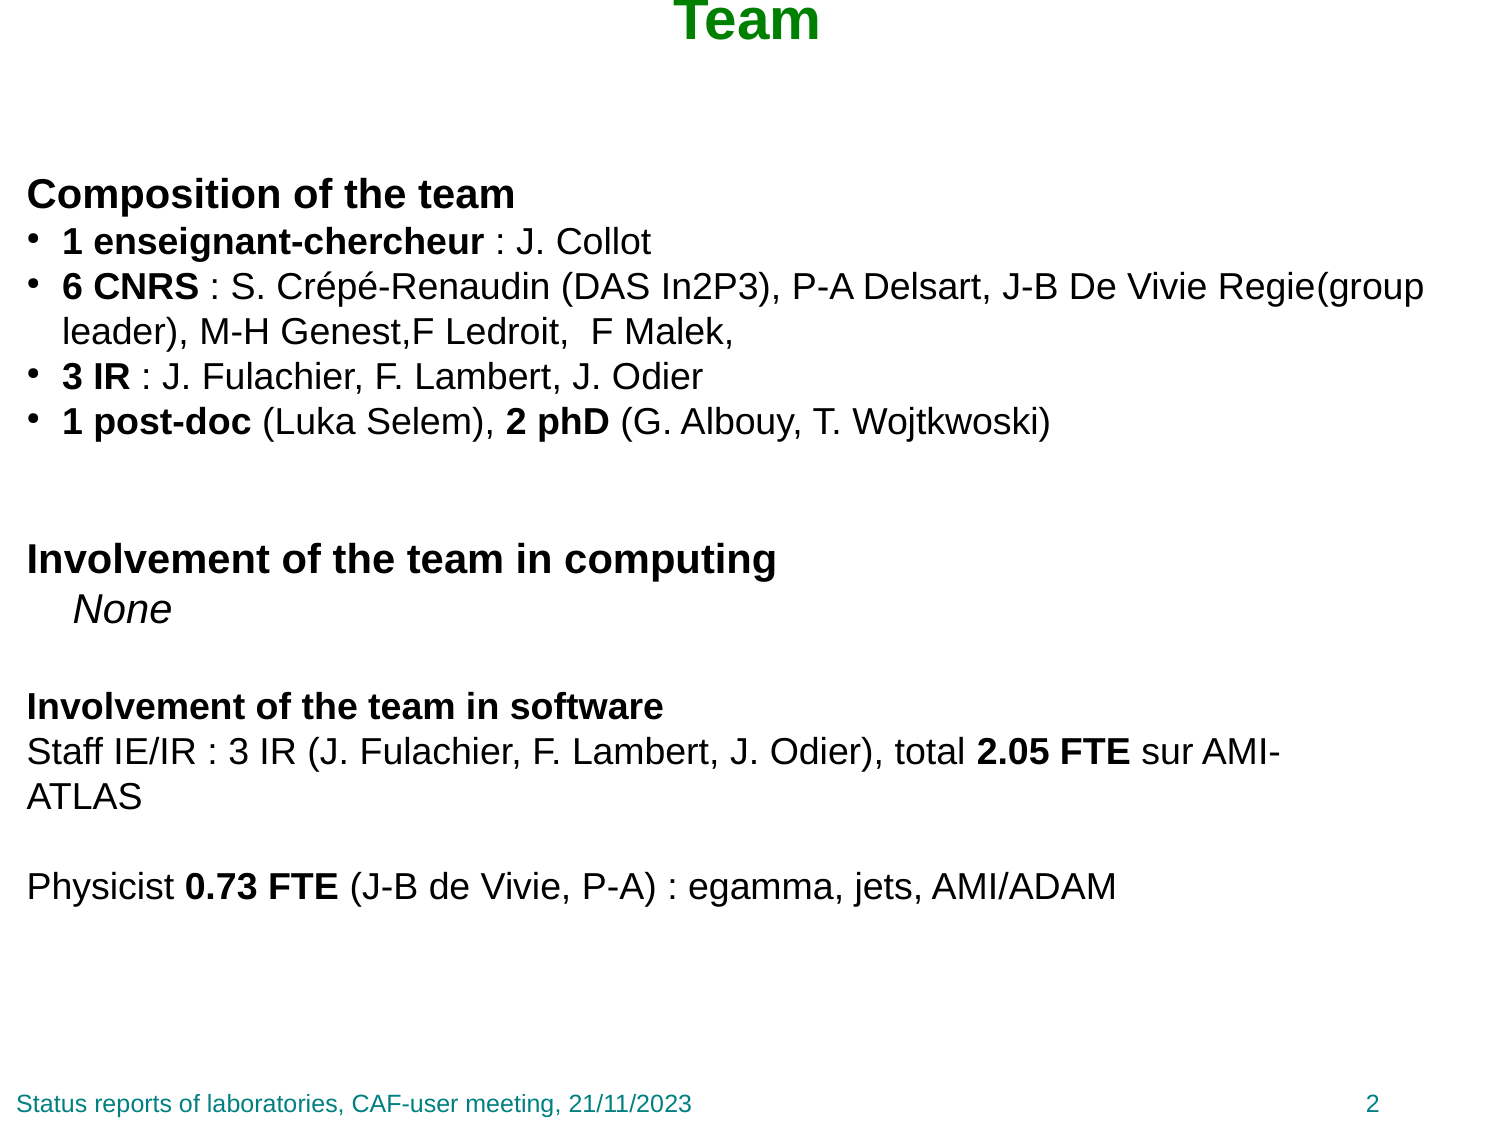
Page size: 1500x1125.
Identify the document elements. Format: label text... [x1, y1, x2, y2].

text_box Team [7, 0, 1500, 107]
text_box Composition of the team 1 enseignant-chercheur : J. Collot 6 CNRS : S. Crépé-Renaudin (DAS In2P3), P-A Delsart, J-B De Vivie Regie(group leader), M-H Genest,F Ledroit, F Malek, 3 IR : J. Fulachier, F. Lambert, J. Odier 1 post-doc (Luka Selem), 2 phD (G. Albouy, T. Wojtkwoski) Involvement of the team in computing None Involvement of the team in software Staff IE/IR : 3 IR (J. Fulachier, F. Lambert, J. Odier), total 2.05 FTE sur AMI- ATLAS Physicist 0.73 FTE (J-B de Vivie, P-A) : egamma, jets, AMI/ADAM [11, 159, 1500, 924]
